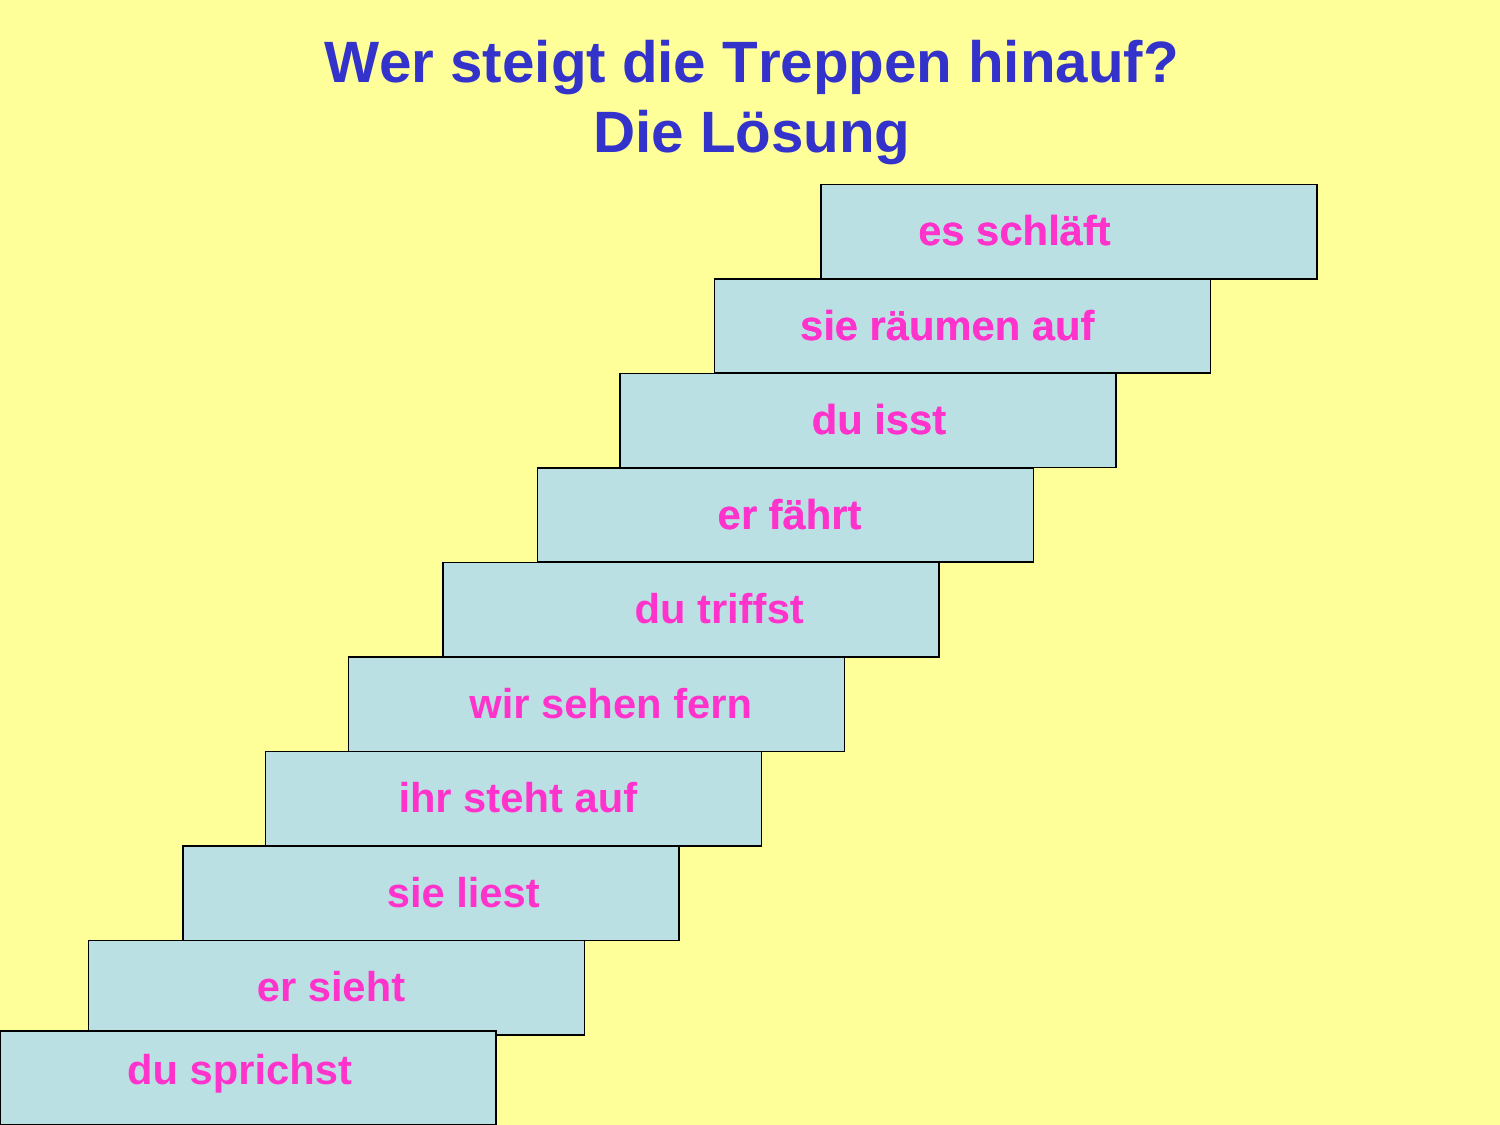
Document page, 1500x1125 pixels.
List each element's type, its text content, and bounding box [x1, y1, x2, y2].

text_box er fährt [702, 479, 877, 546]
text_box [0, 184, 1317, 1125]
text_box du triffst [619, 574, 820, 640]
text_box du sprichst [112, 1034, 367, 1101]
text_box es schläft [903, 196, 1127, 262]
text_box sie räumen auf [785, 290, 1110, 357]
text_box er sieht [242, 952, 421, 1018]
text_box du isst [797, 385, 1305, 451]
text_box ihr steht auf [383, 763, 664, 829]
text_box sie liest [372, 857, 555, 924]
text_box wir sehen fern [454, 668, 916, 735]
title Wer steigt die Treppen hinauf? Die Lösung [76, 0, 1427, 188]
